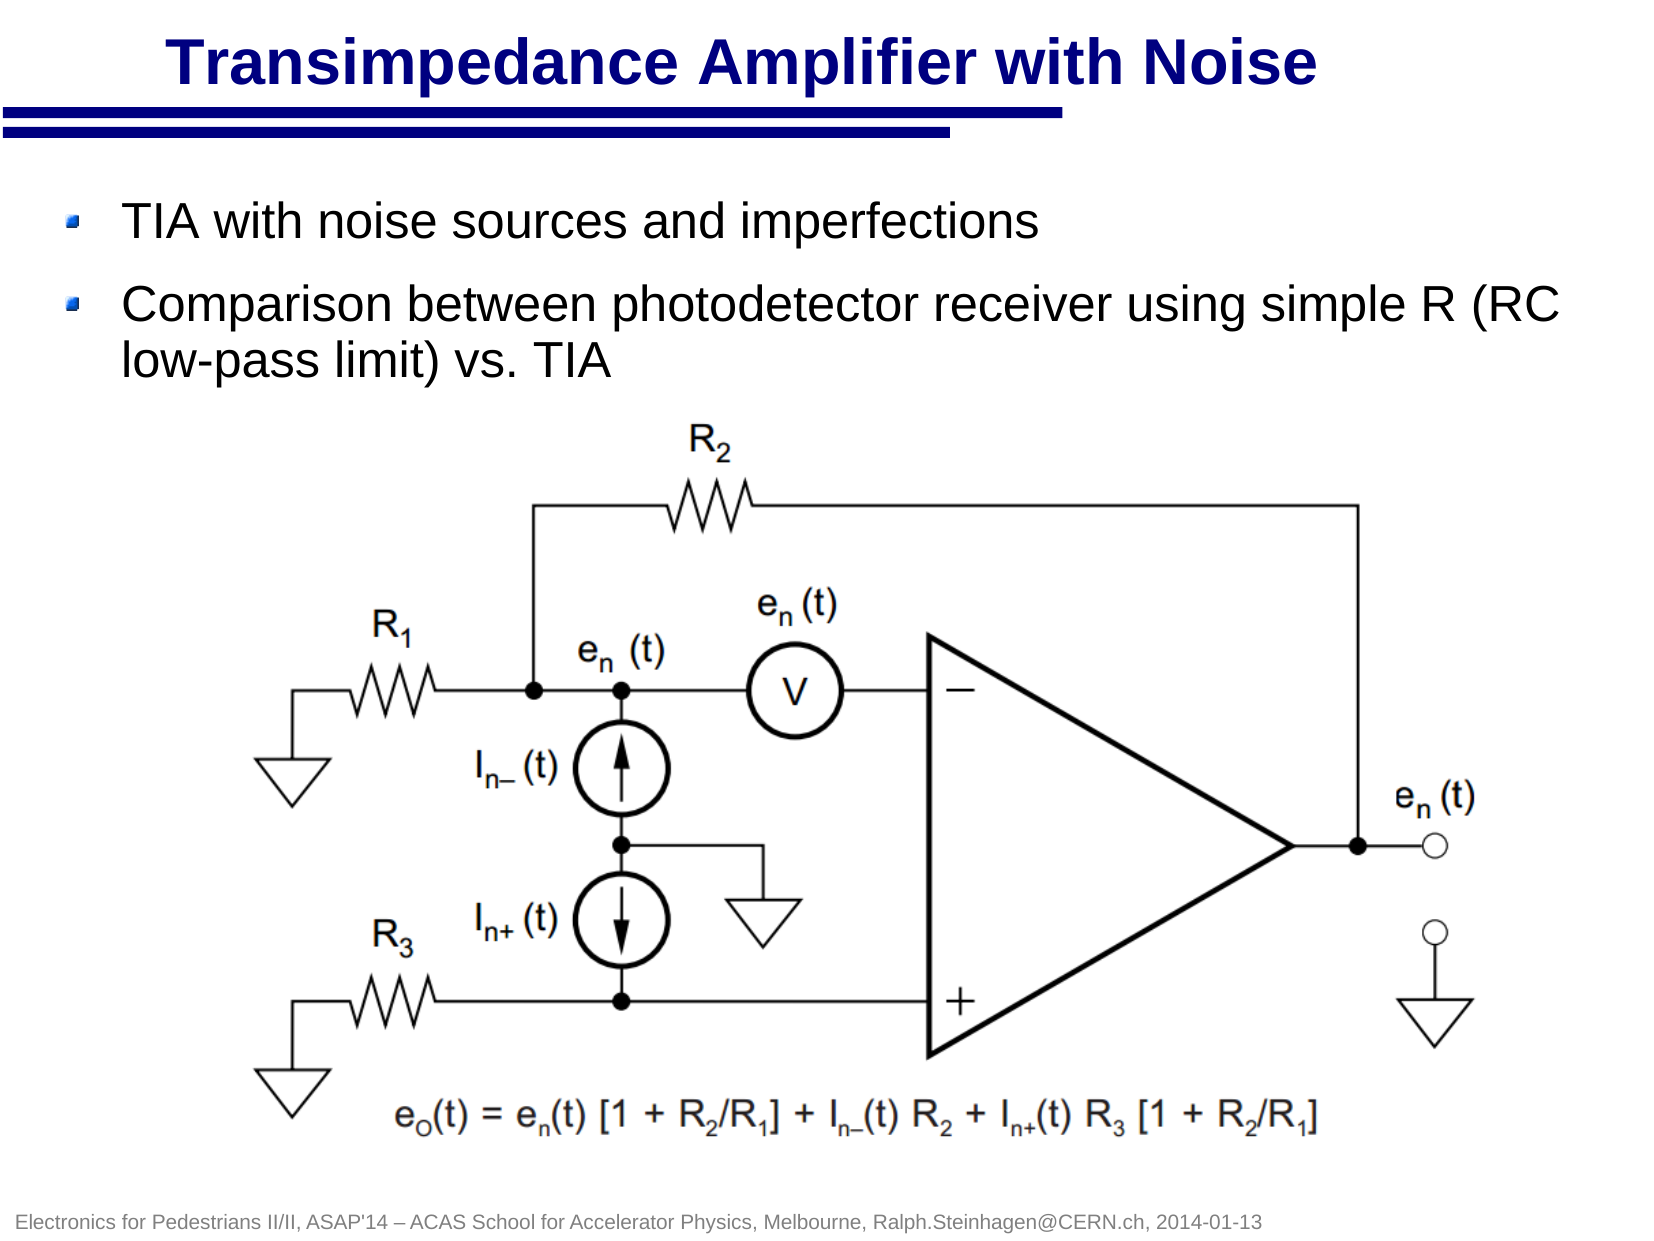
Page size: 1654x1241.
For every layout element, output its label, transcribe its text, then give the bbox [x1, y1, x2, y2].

title Transimpedance Amplifier with Noise [165, 0, 1323, 124]
picture [213, 412, 1492, 1150]
list TIA with noise sources and imperfections Comparison between photodetector receiver using simple R (RC low-pass limit) vs. TIA [65, 192, 1628, 1205]
